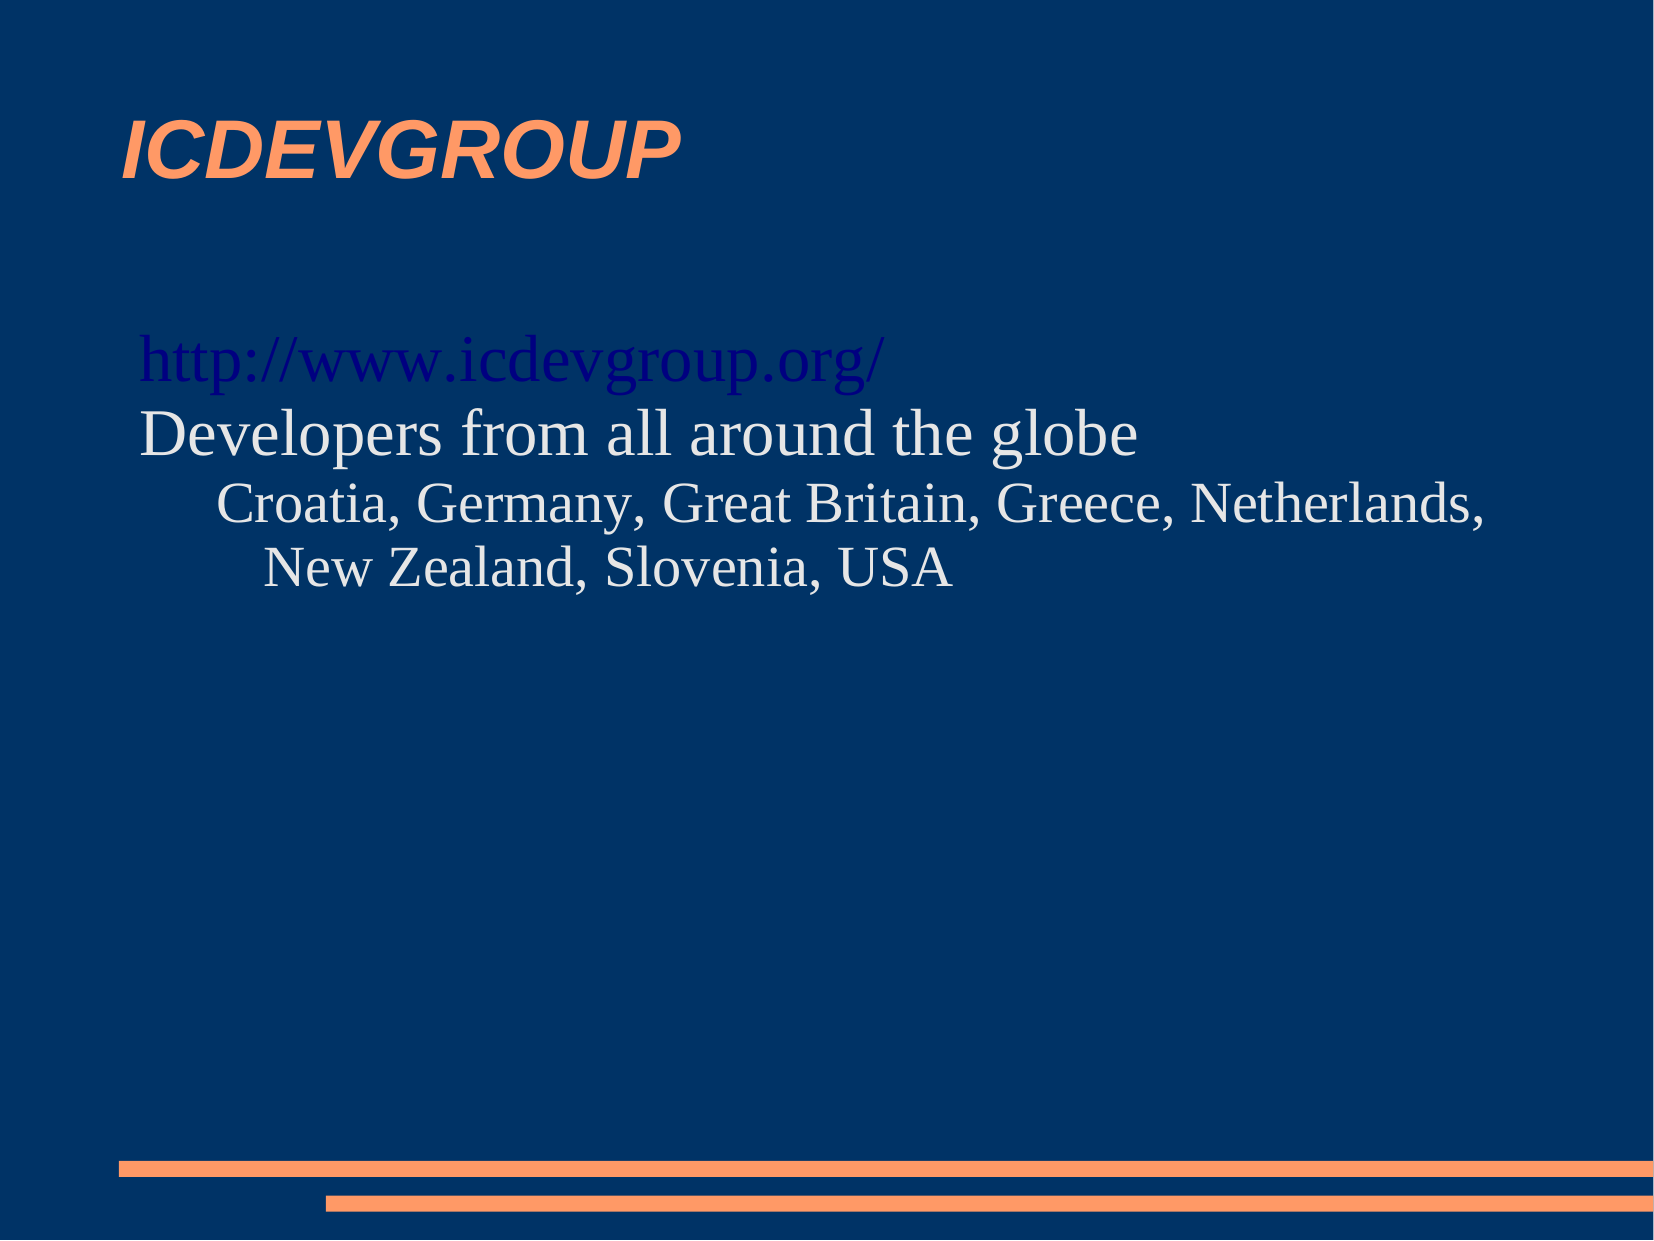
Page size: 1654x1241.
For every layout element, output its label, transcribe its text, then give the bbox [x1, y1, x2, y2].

list http://www.icdevgroup.org/ Developers from all around the globe Croatia, Germany, Great Britain, Greece, Netherlands, New Zealand, Slovenia, USA [121, 322, 1561, 1118]
title ICDEVGROUP [121, 53, 1534, 247]
